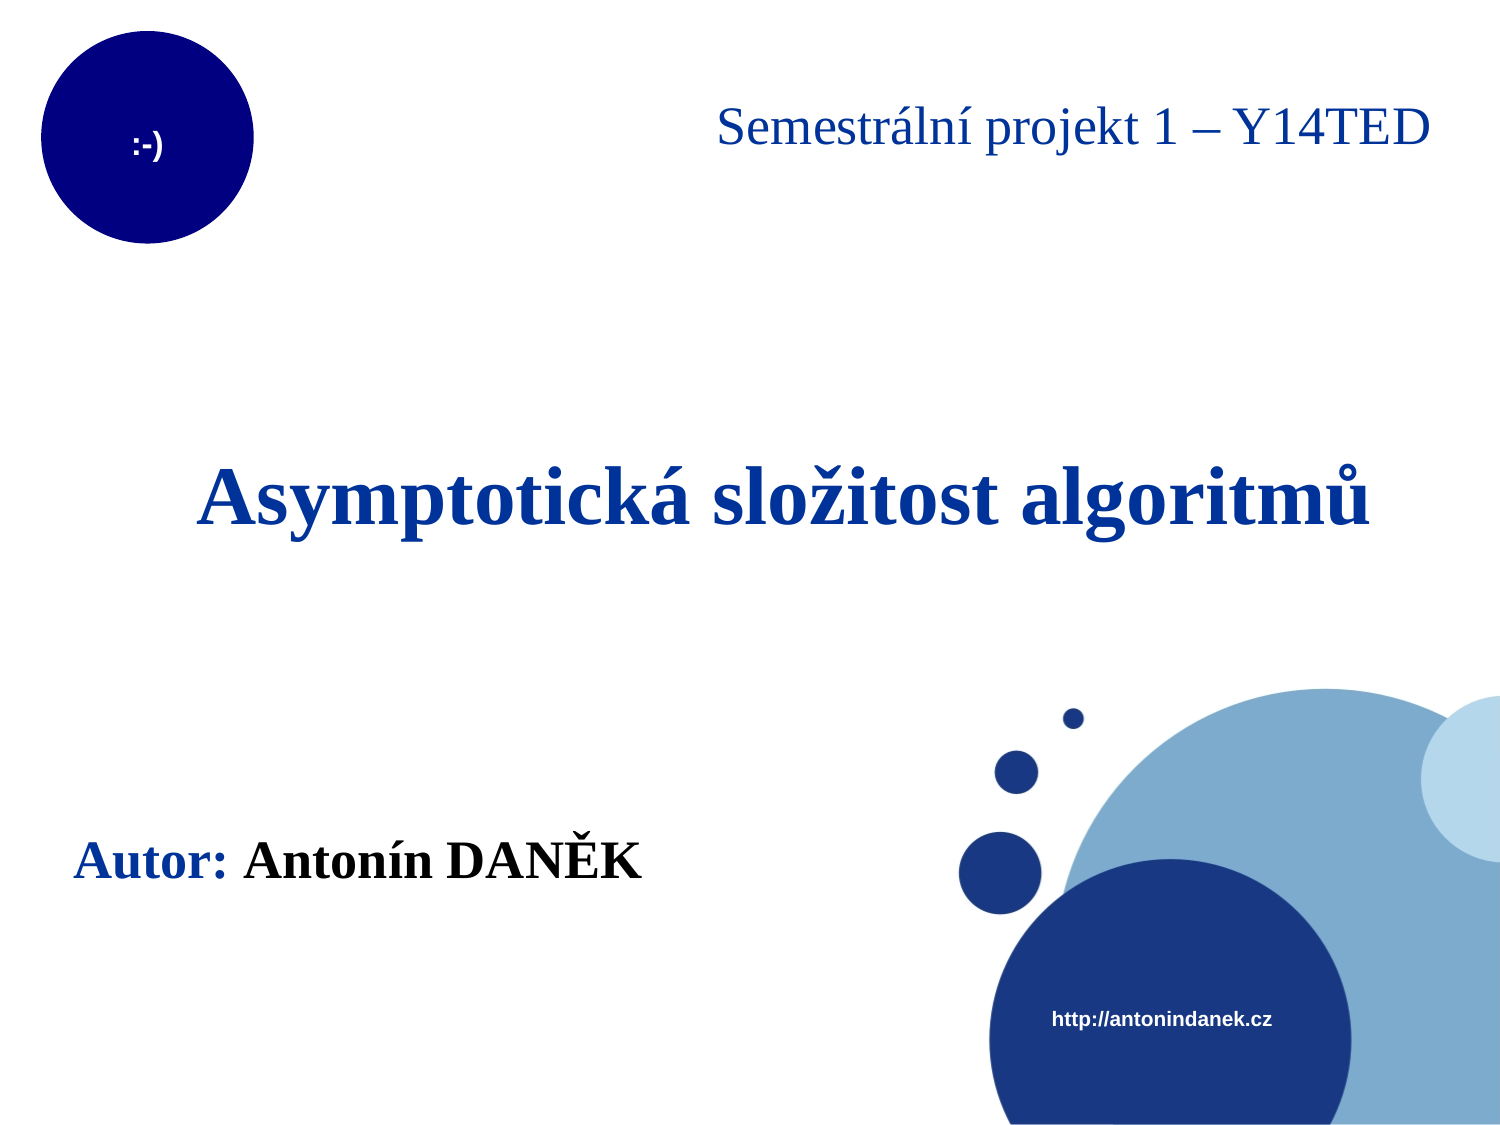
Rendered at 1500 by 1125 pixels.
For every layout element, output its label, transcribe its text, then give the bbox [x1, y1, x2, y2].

title Semestrální projekt 1 – Y14TED [561, 88, 1447, 178]
title Autor: Antonín DANĚK [58, 797, 886, 916]
picture [888, 646, 1500, 1125]
title Asymptotická složitost algoritmů [118, 442, 1388, 680]
